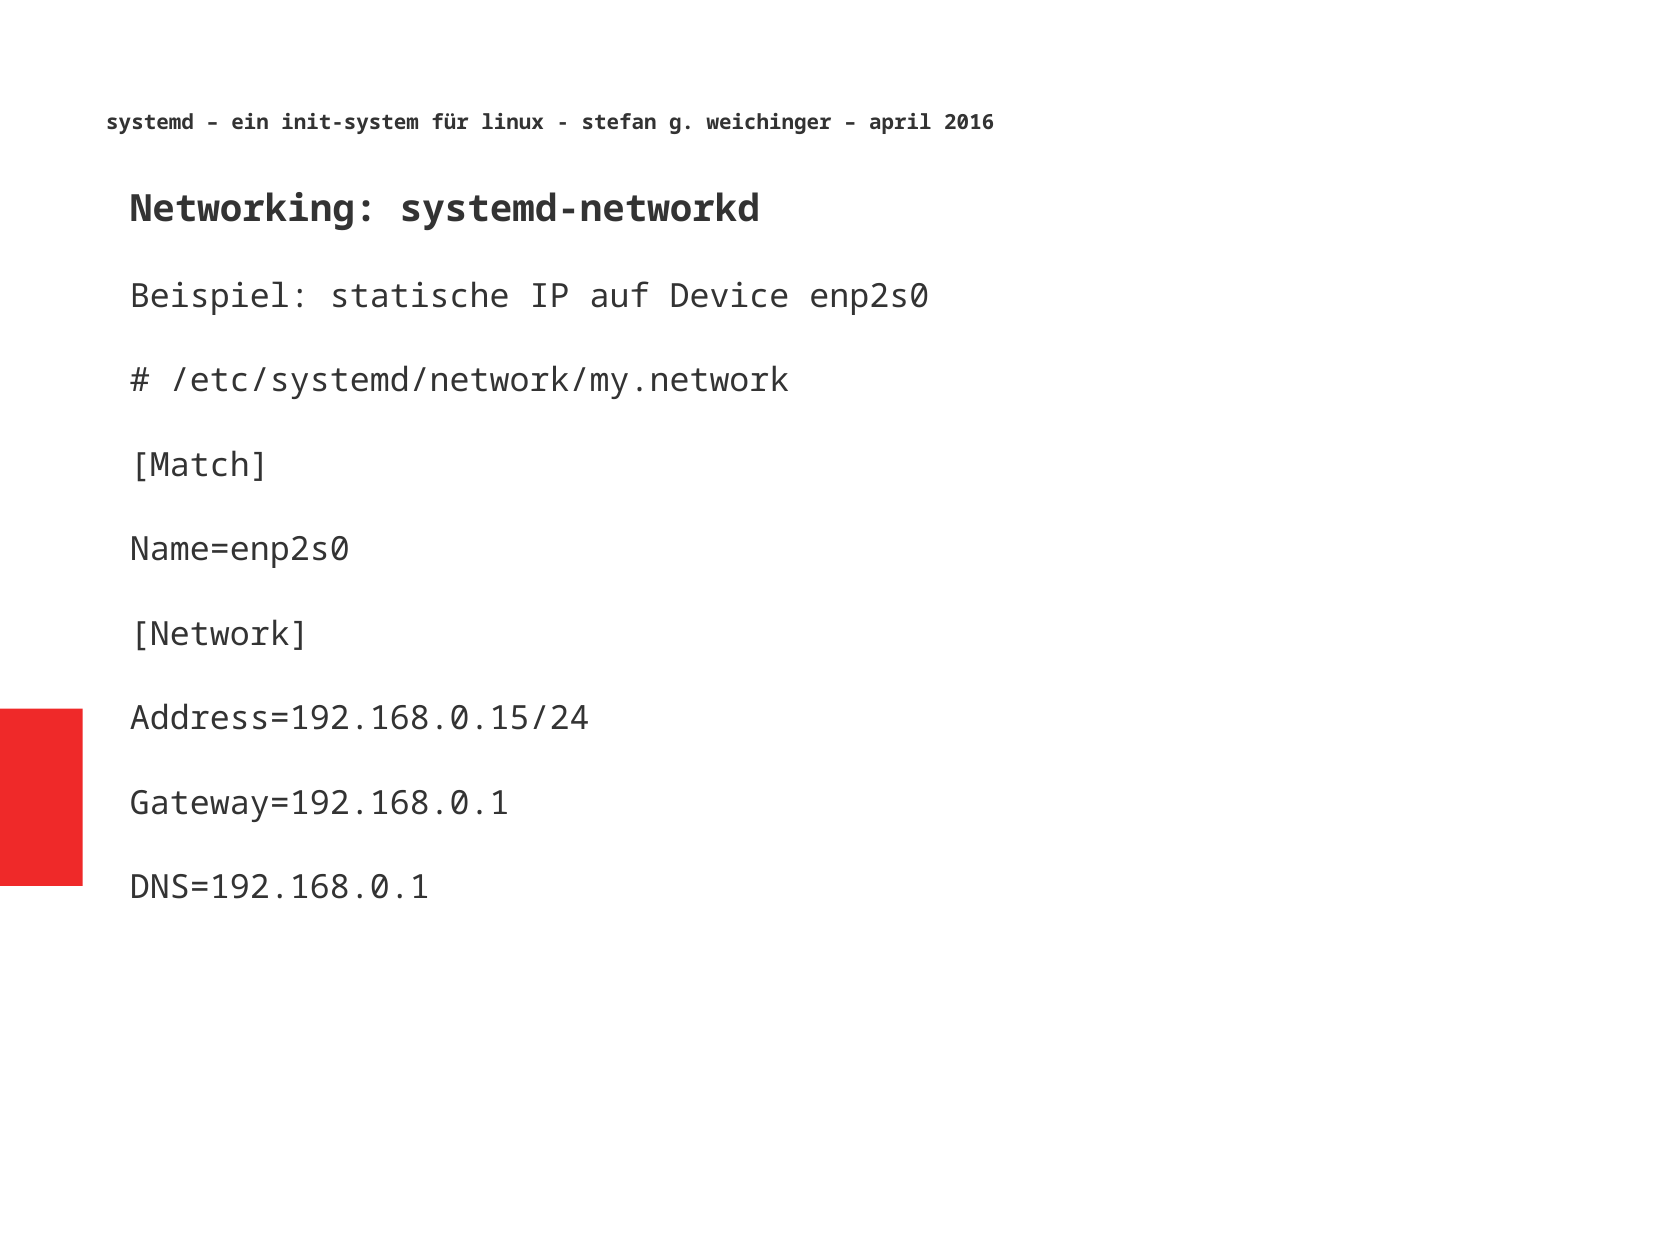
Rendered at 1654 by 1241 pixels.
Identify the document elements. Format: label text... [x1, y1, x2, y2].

list Networking: systemd-networkd Beispiel: statische IP auf Device enp2s0 # /etc/systemd/network/my.network [Match] Name=enp2s0 [Network] Address=192.168.0.15/24 Gateway=192.168.0.1 DNS=192.168.0.1 [129, 181, 1536, 1111]
title systemd – ein init-system für linux - stefan g. weichinger – april 2016 [106, 59, 1512, 184]
